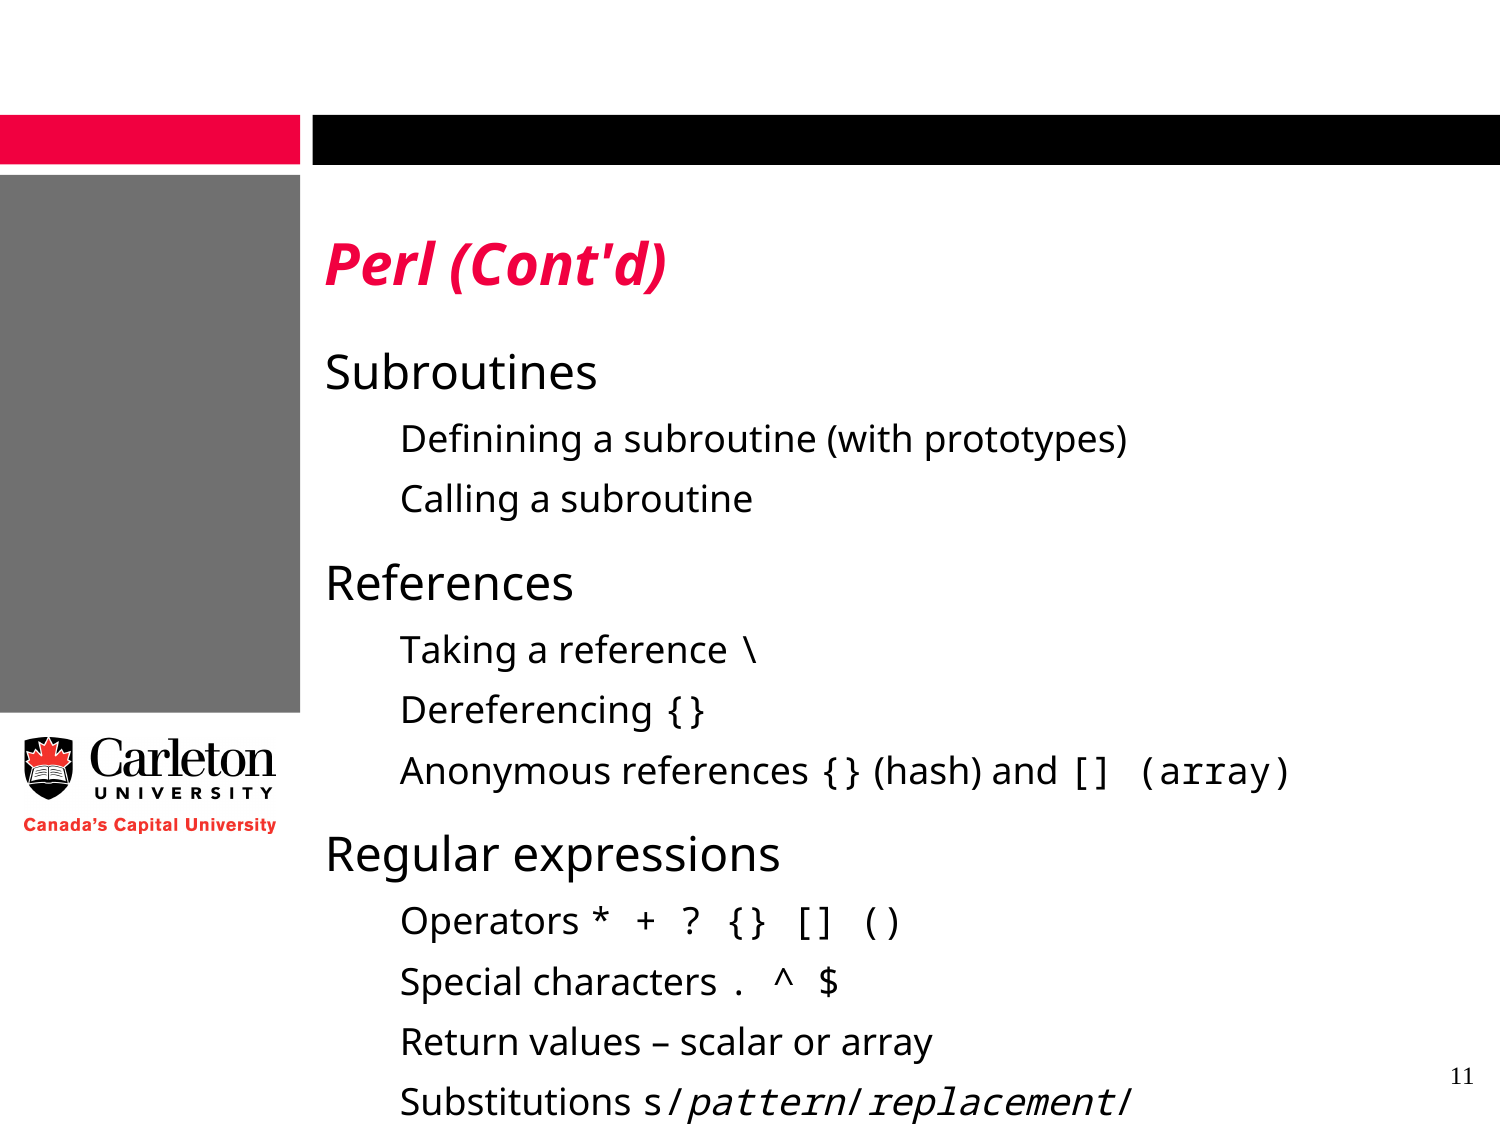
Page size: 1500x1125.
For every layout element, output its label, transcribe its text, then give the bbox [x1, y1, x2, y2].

picture [24, 737, 276, 834]
list Subroutines Definining a subroutine (with prototypes) Calling a subroutine References Taking a reference \ Dereferencing {} Anonymous references {} (hash) and [] (array) Regular expressions Operators * + ? {} [] () Special characters . ^ $ Return values – scalar or array Substitutions s/pattern/replacement/ [324, 324, 1450, 1036]
title Perl (Cont'd) [324, 194, 1450, 324]
